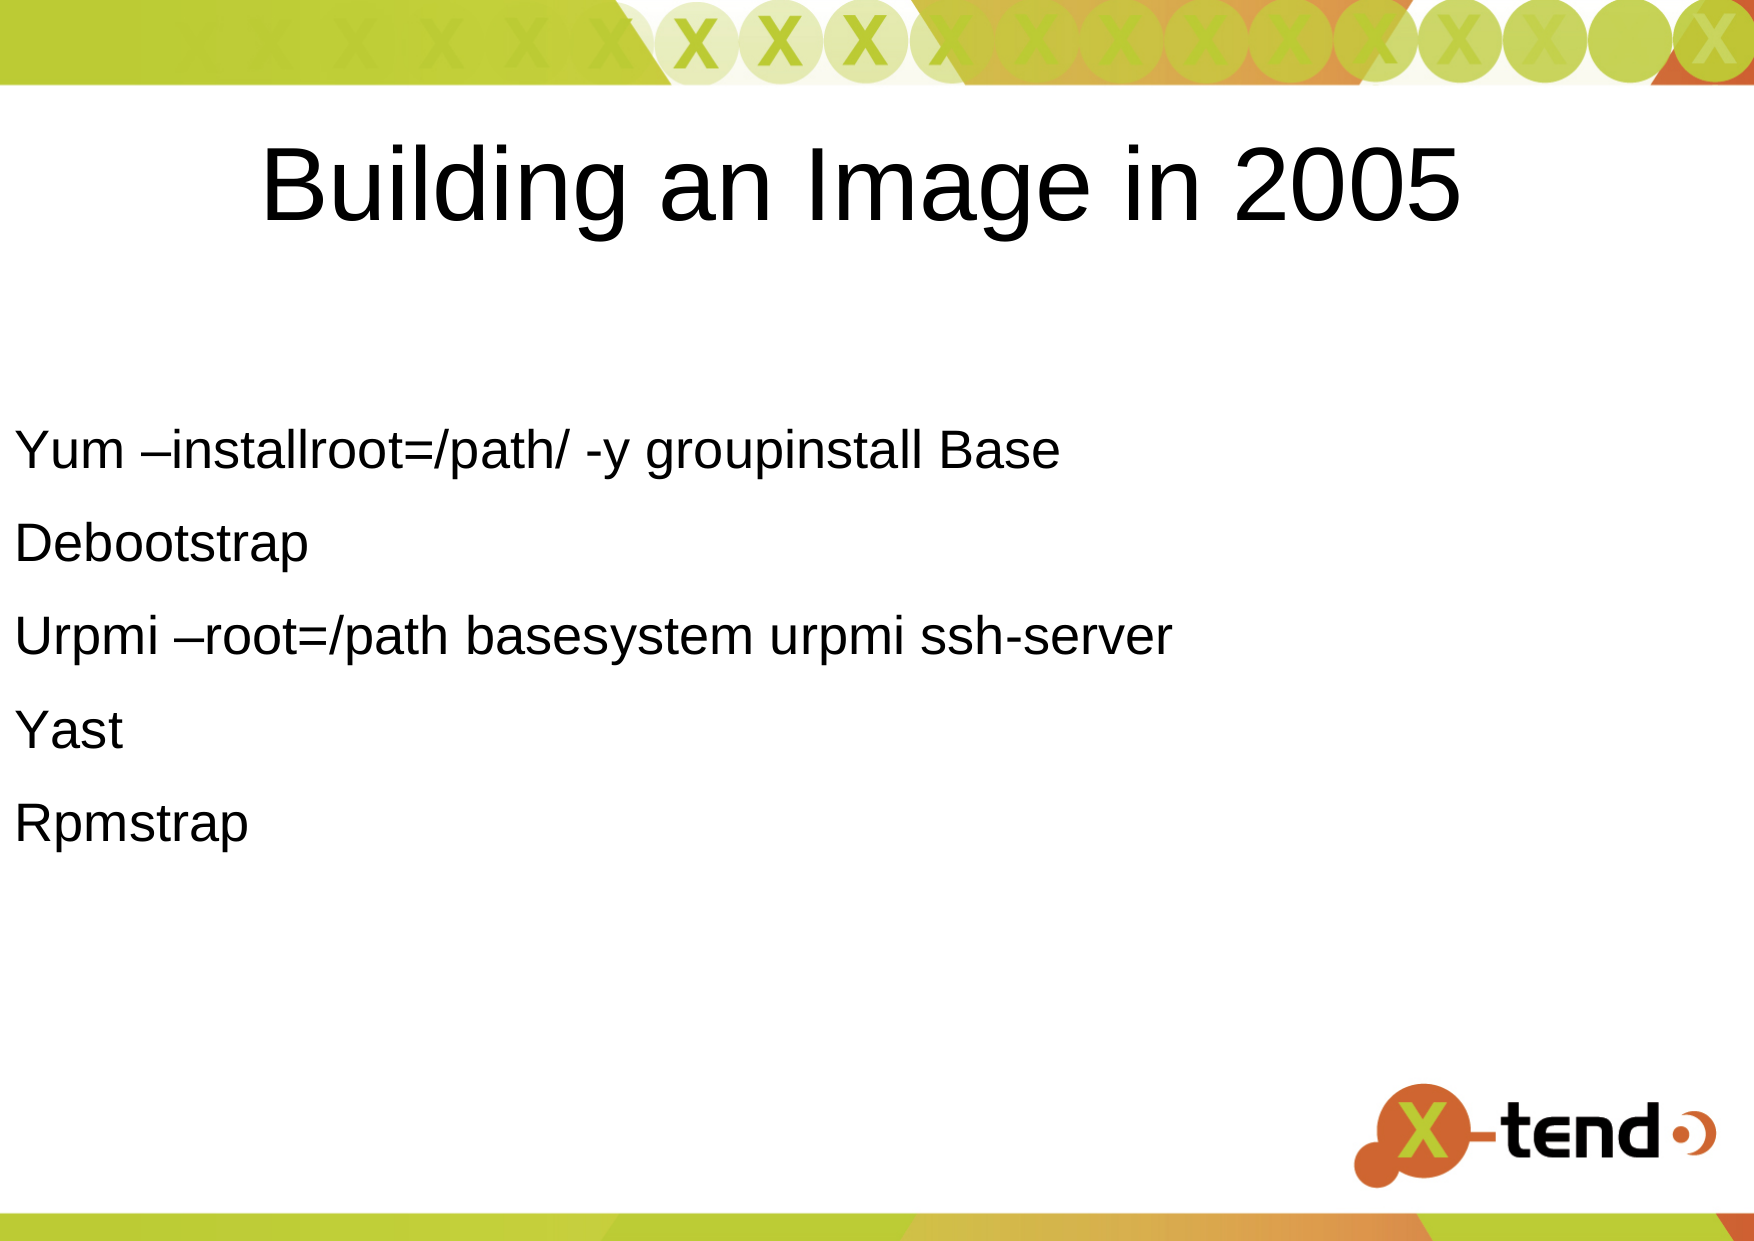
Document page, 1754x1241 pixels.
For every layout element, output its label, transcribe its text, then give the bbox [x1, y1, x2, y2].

picture [0, 0, 1754, 1241]
title Building an Image in 2005 [87, 49, 1667, 257]
list [87, 290, 1667, 1109]
